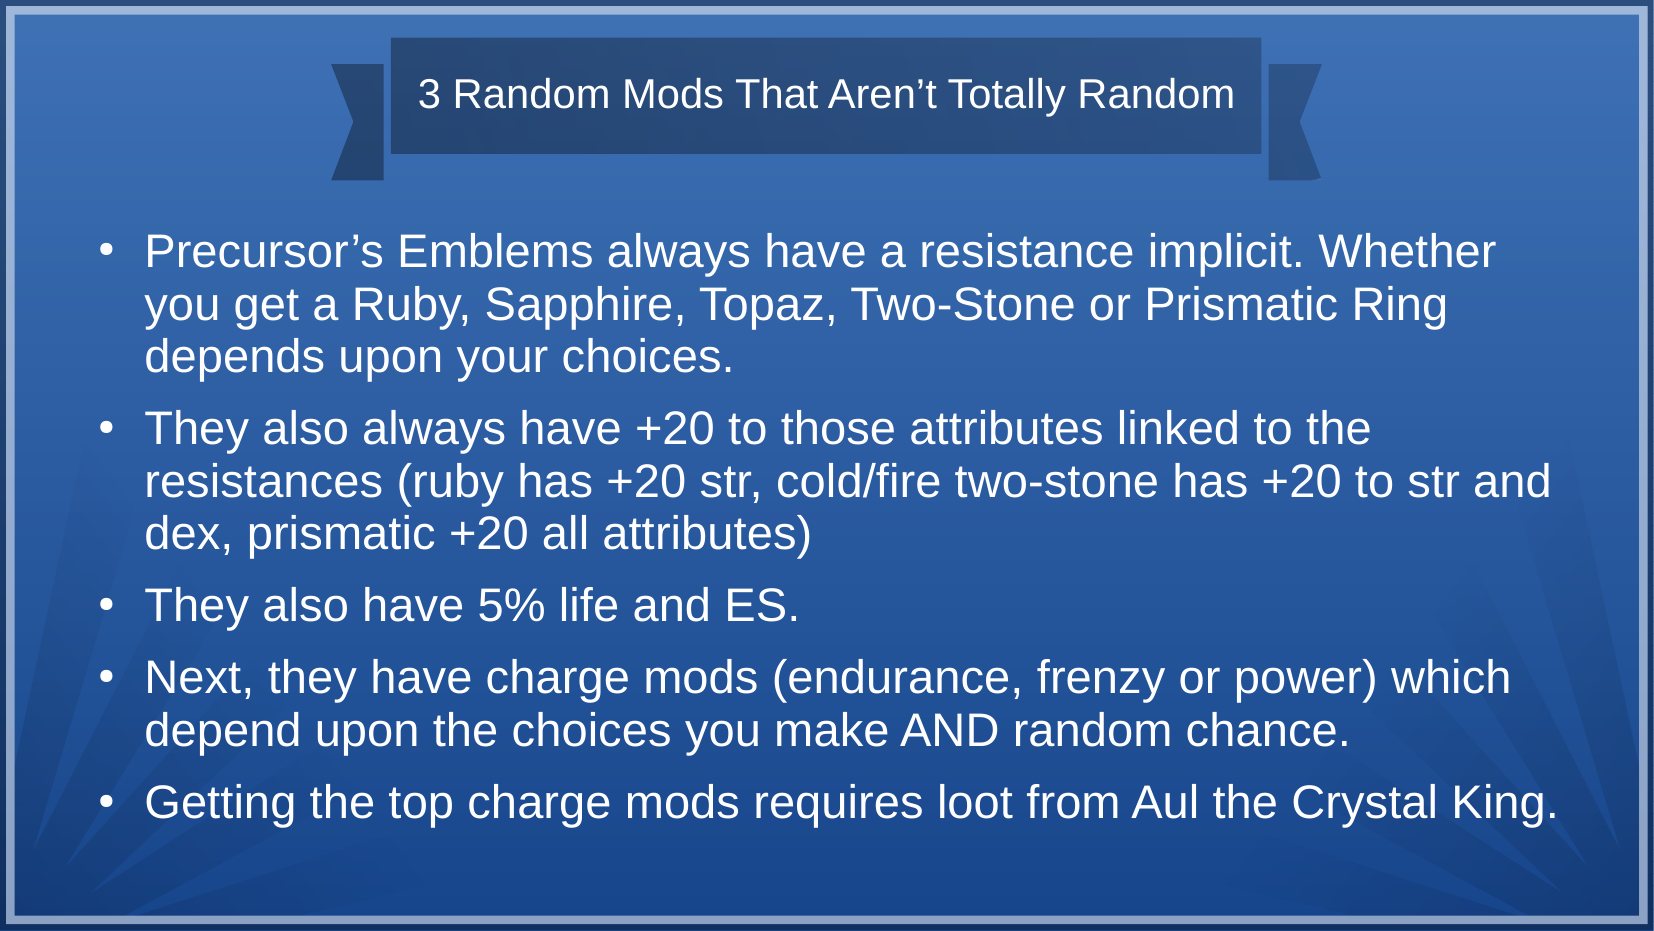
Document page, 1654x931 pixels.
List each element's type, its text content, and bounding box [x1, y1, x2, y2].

list Precursor’s Emblems always have a resistance implicit. Whether you get a Ruby, Sapphire, Topaz, Two-Stone or Prismatic Ring depends upon your choices. They also always have +20 to those attributes linked to the resistances (ruby has +20 str, cold/fire two-stone has +20 to str and dex, prismatic +20 all attributes) They also have 5% life and ES. Next, they have charge mods (endurance, frenzy or power) which depend upon the choices you make AND random chance. Getting the top charge mods requires loot from Aul the Crystal King. [82, 224, 1571, 848]
title 3 Random Mods That Aren’t Totally Random [389, 35, 1264, 154]
